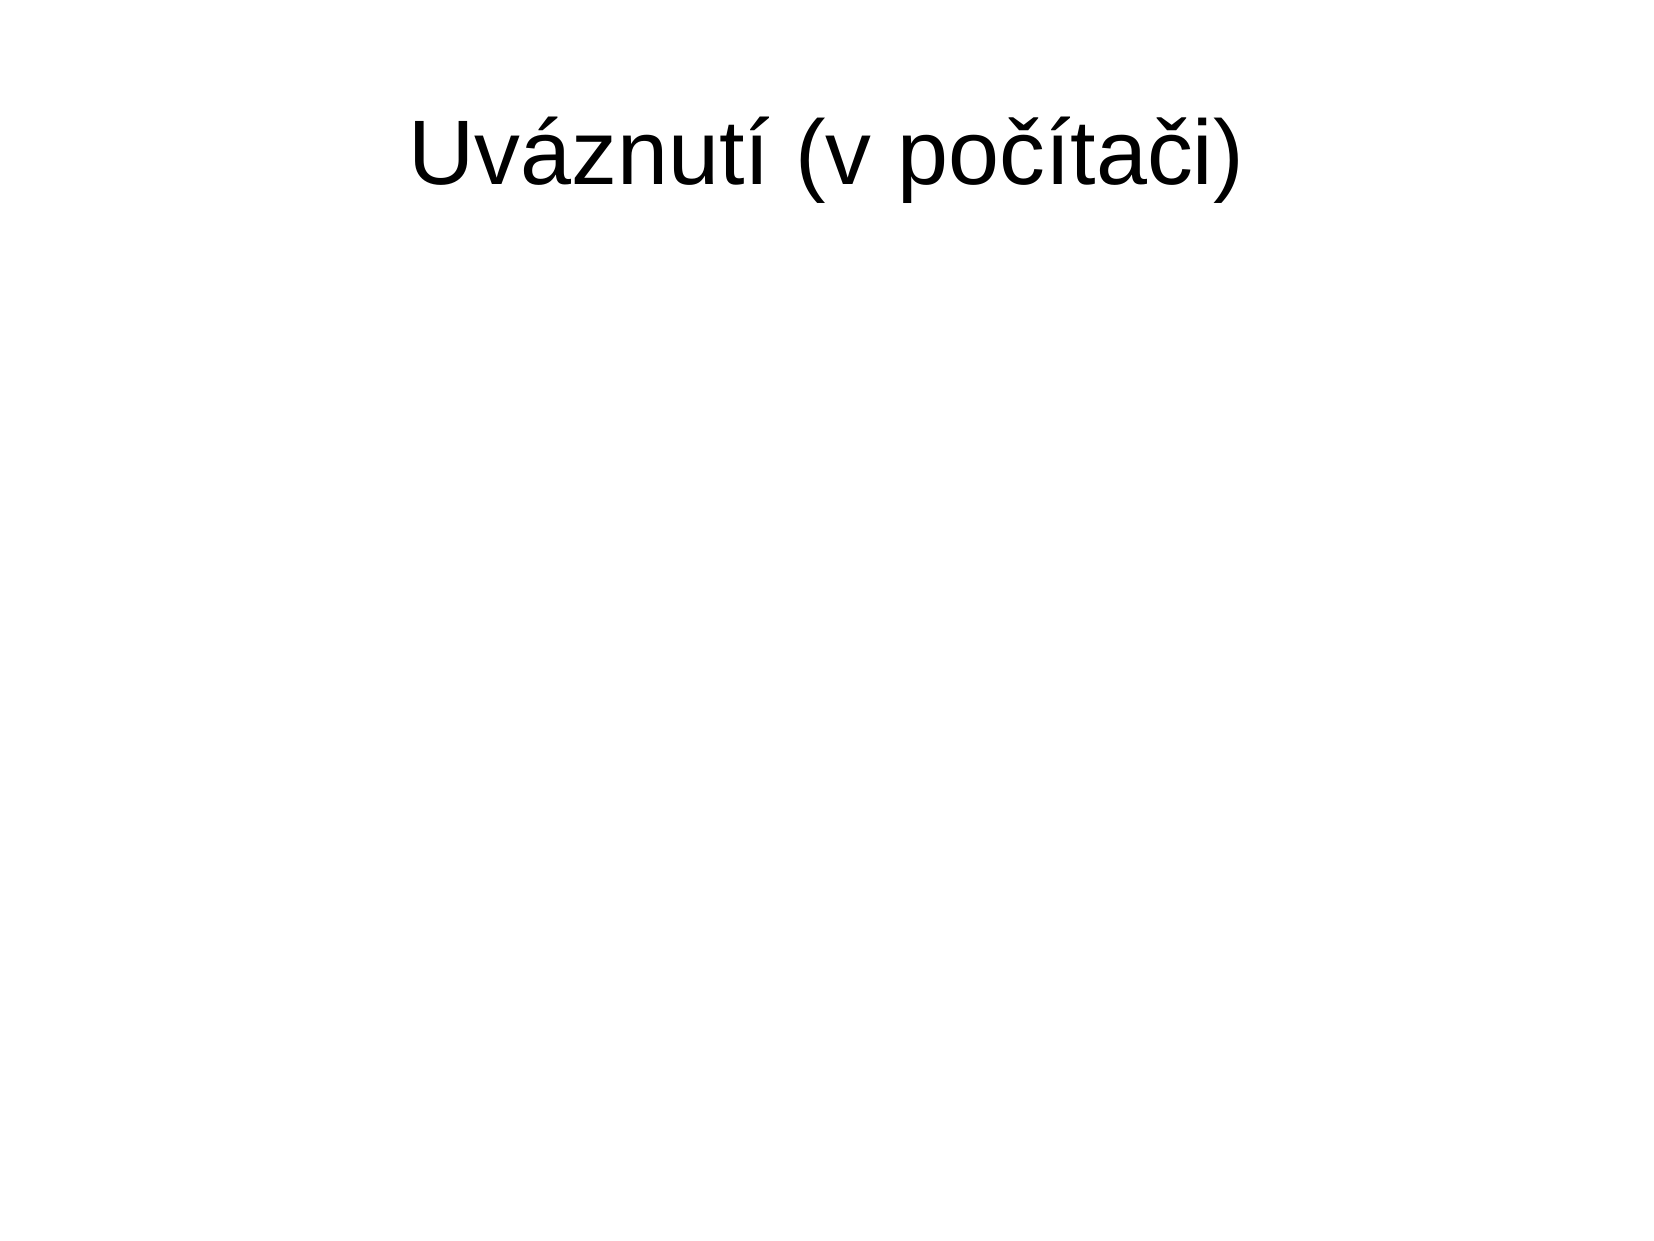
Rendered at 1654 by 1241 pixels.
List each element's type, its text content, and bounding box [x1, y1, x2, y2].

title Uváznutí (v počítači) [82, 49, 1571, 257]
